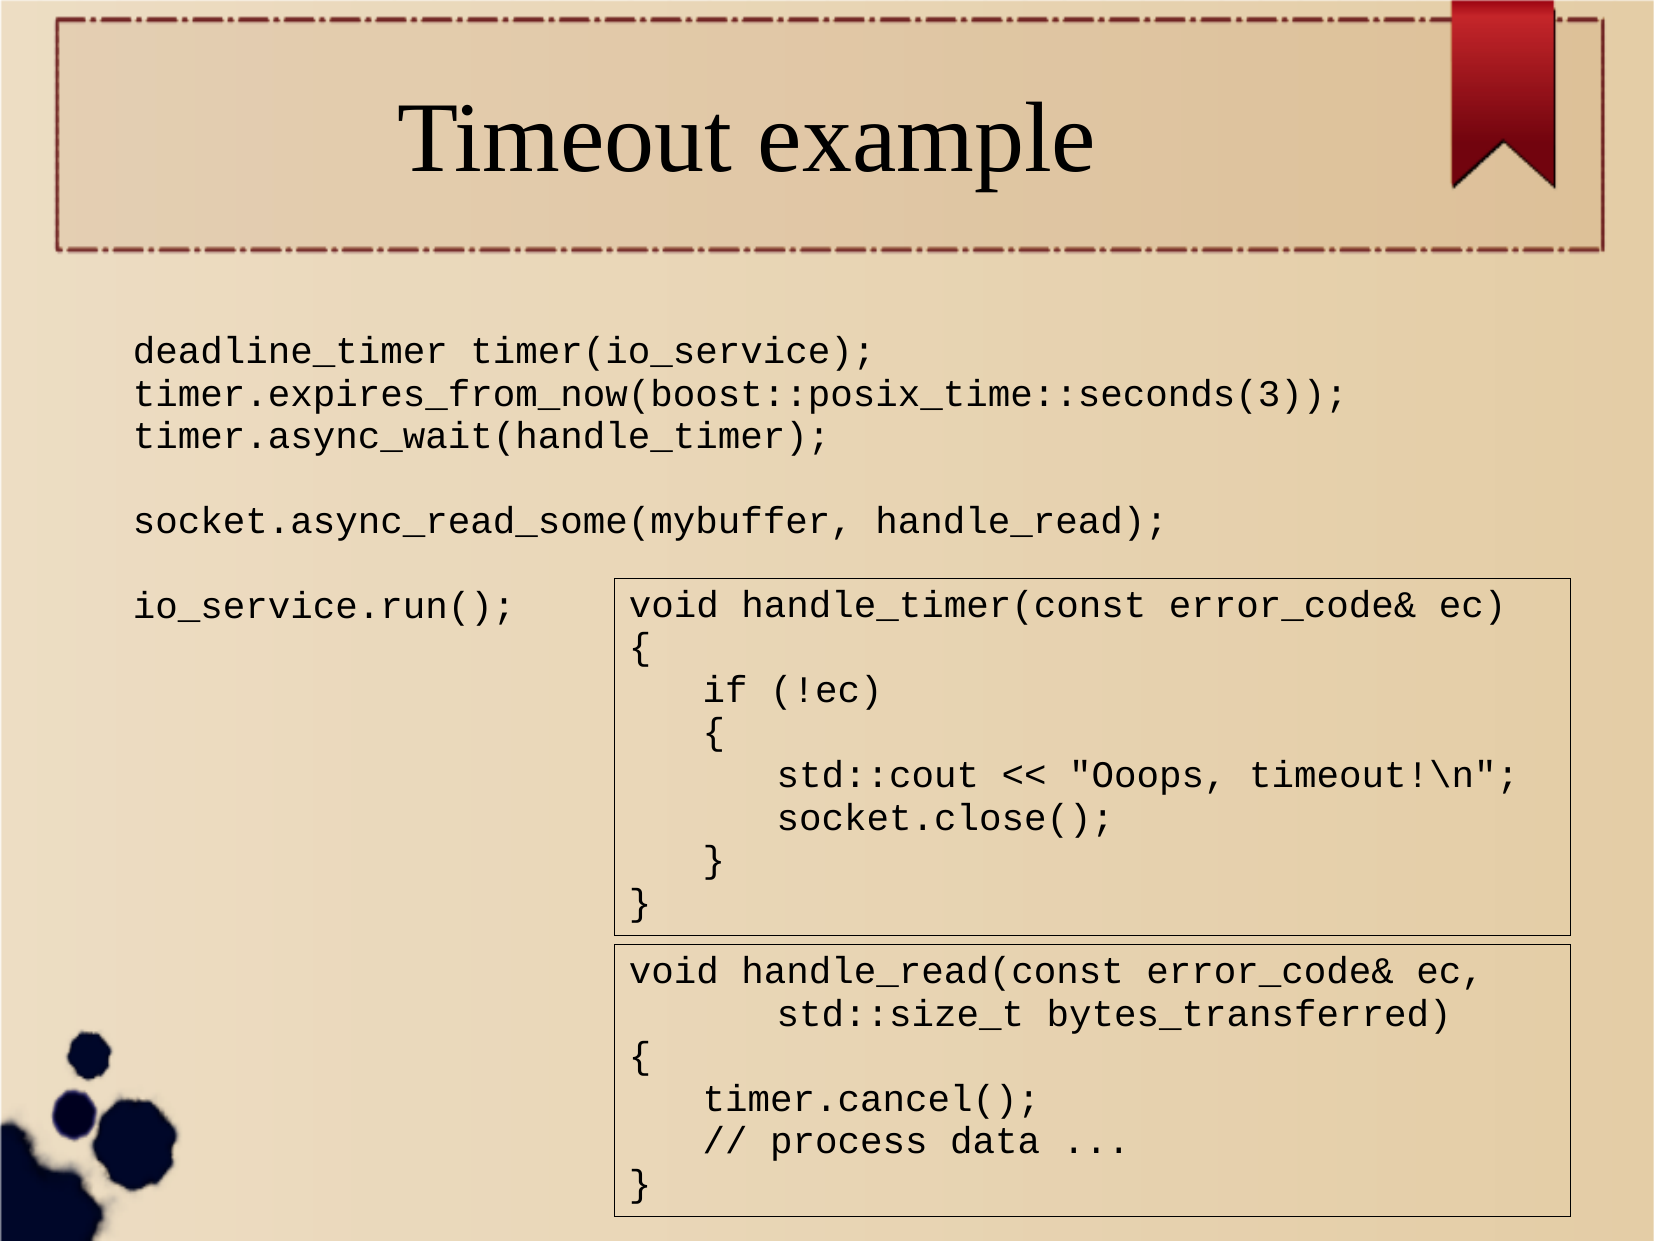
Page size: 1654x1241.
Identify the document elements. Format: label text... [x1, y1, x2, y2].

title Timeout example [82, 47, 1412, 229]
text_box deadline_timer timer(io_service); timer.expires_from_now(boost::posix_time::seconds(3)); timer.async_wait(handle_timer); socket.async_read_some(mybuffer, handle_read); io_service.run(); [118, 324, 1536, 1093]
picture [0, 0, 1654, 1241]
text_box void handle_timer(const error_code& ec) { if (!ec) { std::cout << "Ooops, timeout!\n"; socket.close(); } } [614, 578, 1571, 936]
text_box void handle_read(const error_code& ec, std::size_t bytes_transferred) { timer.cancel(); // process data ... } [614, 944, 1571, 1217]
